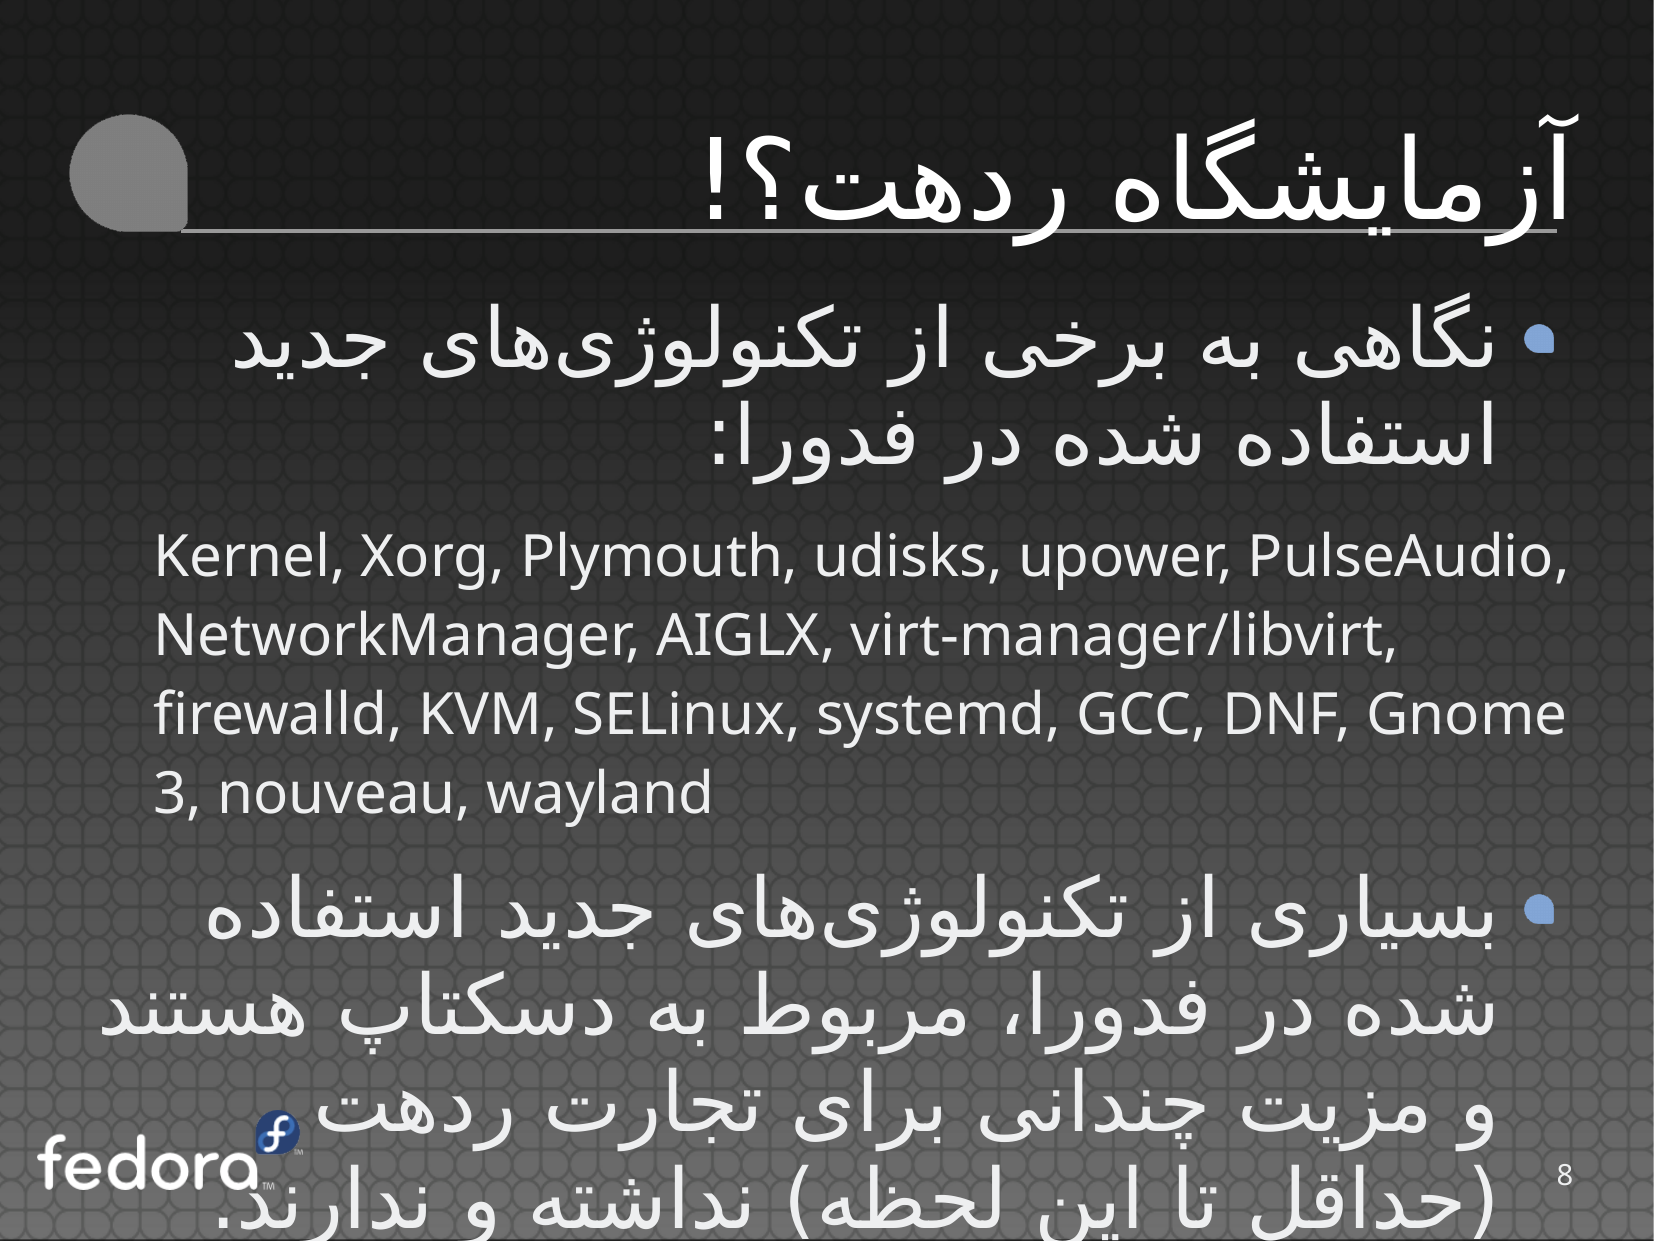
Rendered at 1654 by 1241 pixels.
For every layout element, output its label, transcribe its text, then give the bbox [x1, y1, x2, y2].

picture [0, 0, 1654, 1241]
picture [327, 1234, 482, 1241]
list نگاهی به برخی از تکنولوژی‌های جدید استفاده شده در فدورا: Kernel, Xorg, Plymouth, udisks, upower, PulseAudio, NetworkManager, AIGLX, virt-manager/libvirt, firewalld, KVM, SELinux, systemd, GCC, DNF, Gnome 3, nouveau, wayland بسیاری از تکنولوژی‌های جدید استفاده شده در فدورا، مربوط به دسکتاپ هستند و مزیت چندانی برای تجارت ردهت (حداقل تا این لحظه) نداشته و ندارند. آرچ هم آزمایشگاه ردهت است؟! [82, 290, 1571, 1234]
title آزمایشگاه ردهت؟! [86, 112, 1576, 249]
picture [1082, 1234, 1267, 1241]
picture [1049, 1234, 1077, 1241]
picture [487, 1234, 1044, 1241]
